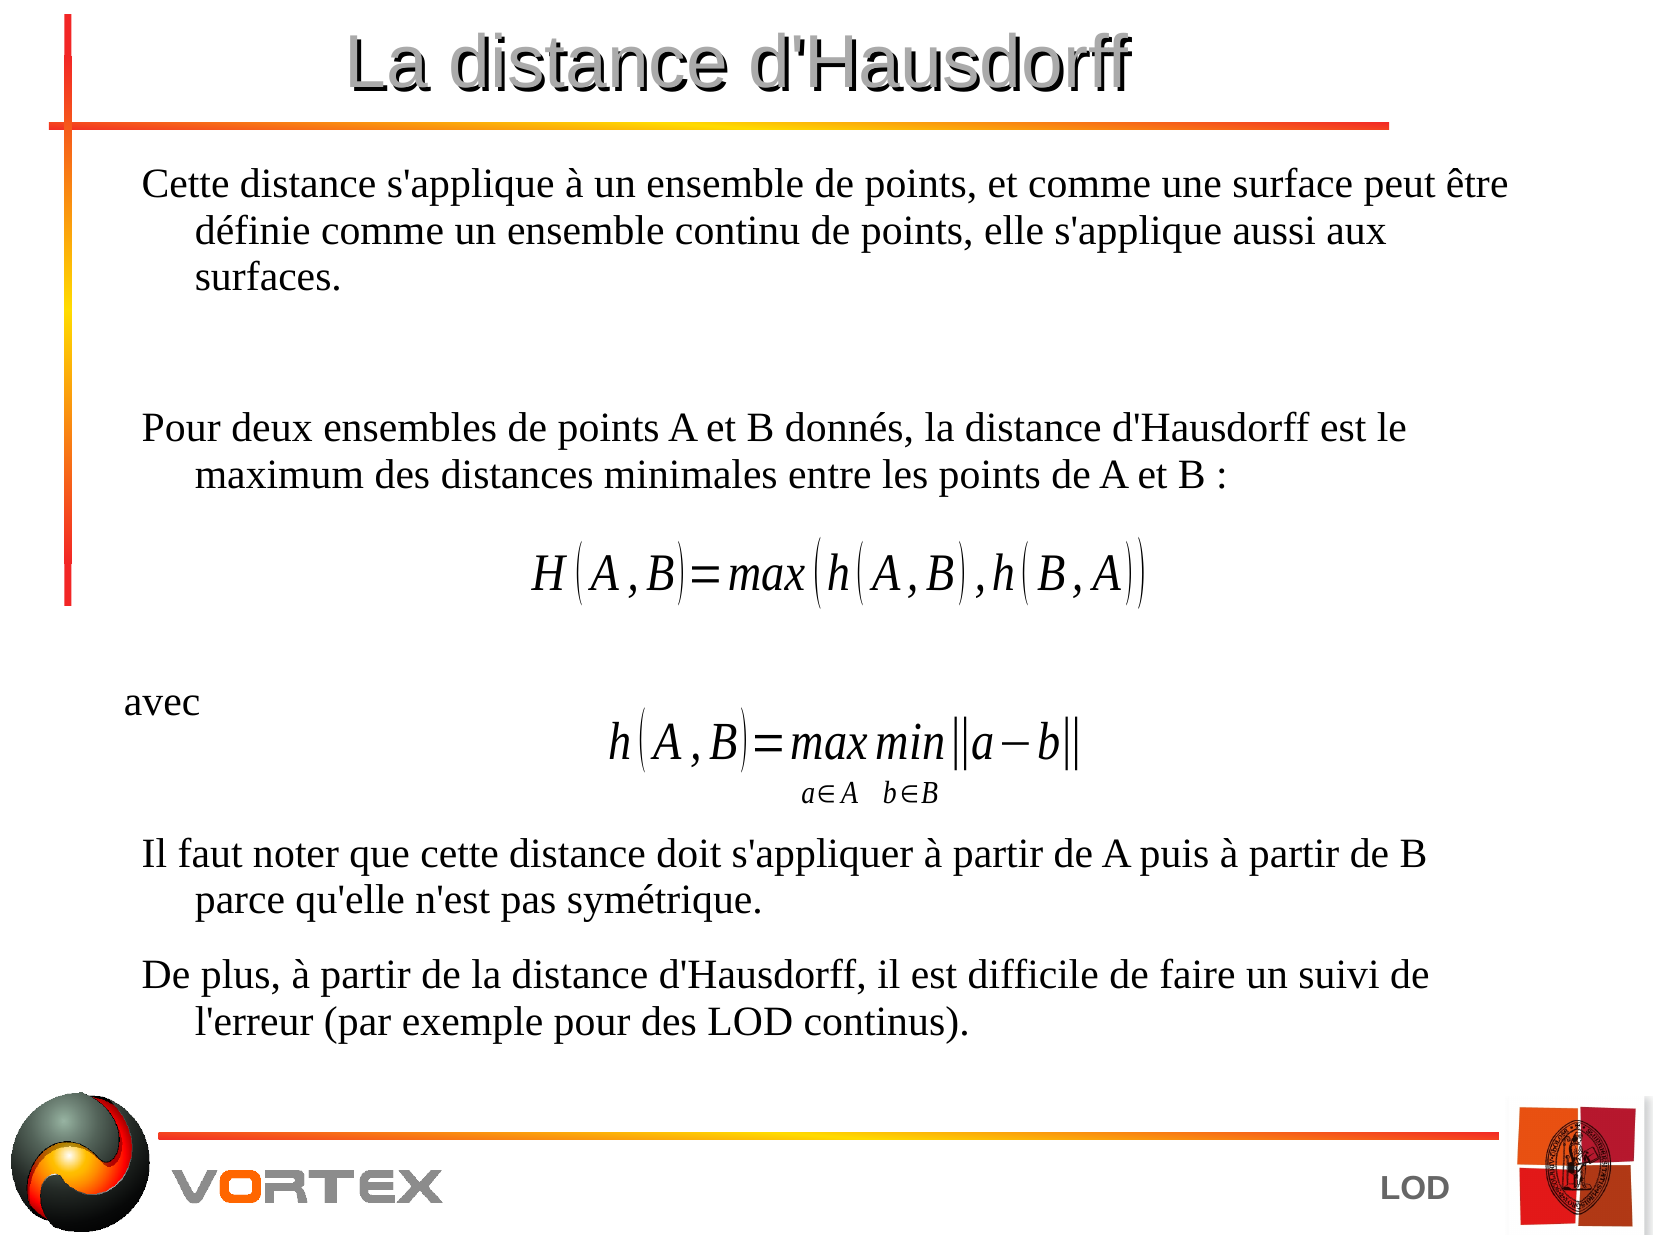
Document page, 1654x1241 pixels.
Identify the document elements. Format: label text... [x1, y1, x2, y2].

title La distance d'Hausdorff [82, 4, 1392, 120]
chart [598, 705, 1091, 812]
picture [11, 1092, 443, 1232]
list Cette distance s'applique à un ensemble de points, et comme une surface peut être définie comme un ensemble continu de points, elle s'applique aussi aux surfaces. Pour deux ensembles de points A et B donnés, la distance d'Hausdorff est le maximum des distances minimales entre les points de A et B : avec Il faut noter que cette distance doit s'appliquer à partir de A puis à partir de B parce qu'elle n'est pas symétrique. De plus, à partir de la distance d'Hausdorff, il est difficile de faire un suivi de l'erreur (par exemple pour des LOD continus). [123, 160, 1530, 1125]
picture [1505, 1096, 1653, 1235]
chart [522, 534, 1153, 637]
